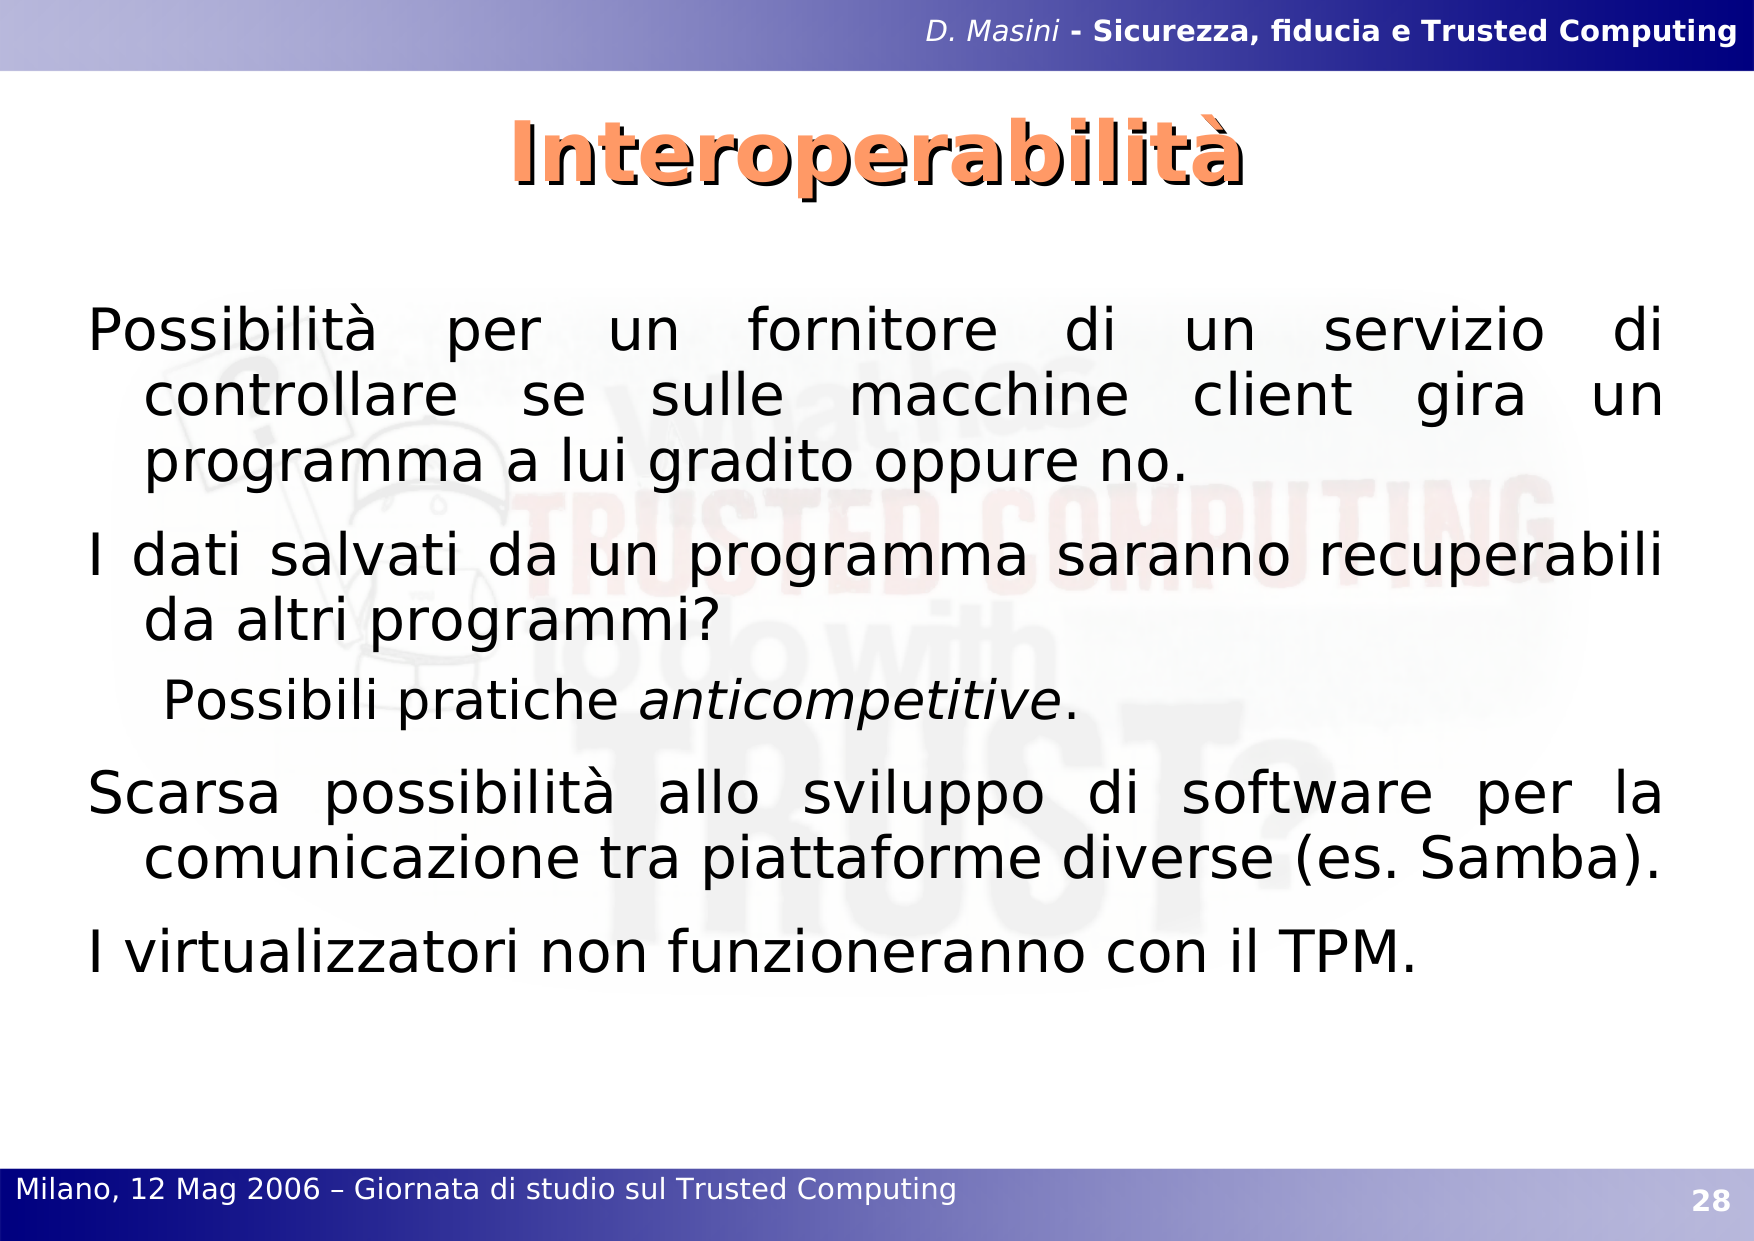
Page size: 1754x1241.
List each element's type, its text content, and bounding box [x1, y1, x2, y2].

text_box Milano, 12 Mag 2006 – Giornata di studio sul Trusted Computing [0, 1175, 1314, 1234]
text_box <numero> [1641, 1185, 1732, 1223]
list Possibilità per un fornitore di un servizio di controllare se sulle macchine client gira un programma a lui gradito oppure no. I dati salvati da un programma saranno recuperabili da altri programmi? Possibili pratiche anticompetitive. Scarsa possibilità allo sviluppo di software per la comunicazione tra piattaforme diverse (es. Samba). I virtualizzatori non funzioneranno con il TPM. [87, 298, 1667, 1065]
picture [0, 0, 1754, 1241]
title Interoperabilità [87, 49, 1667, 257]
text_box D. Masini - Sicurezza, fiducia e Trusted Computing [602, 7, 1754, 63]
